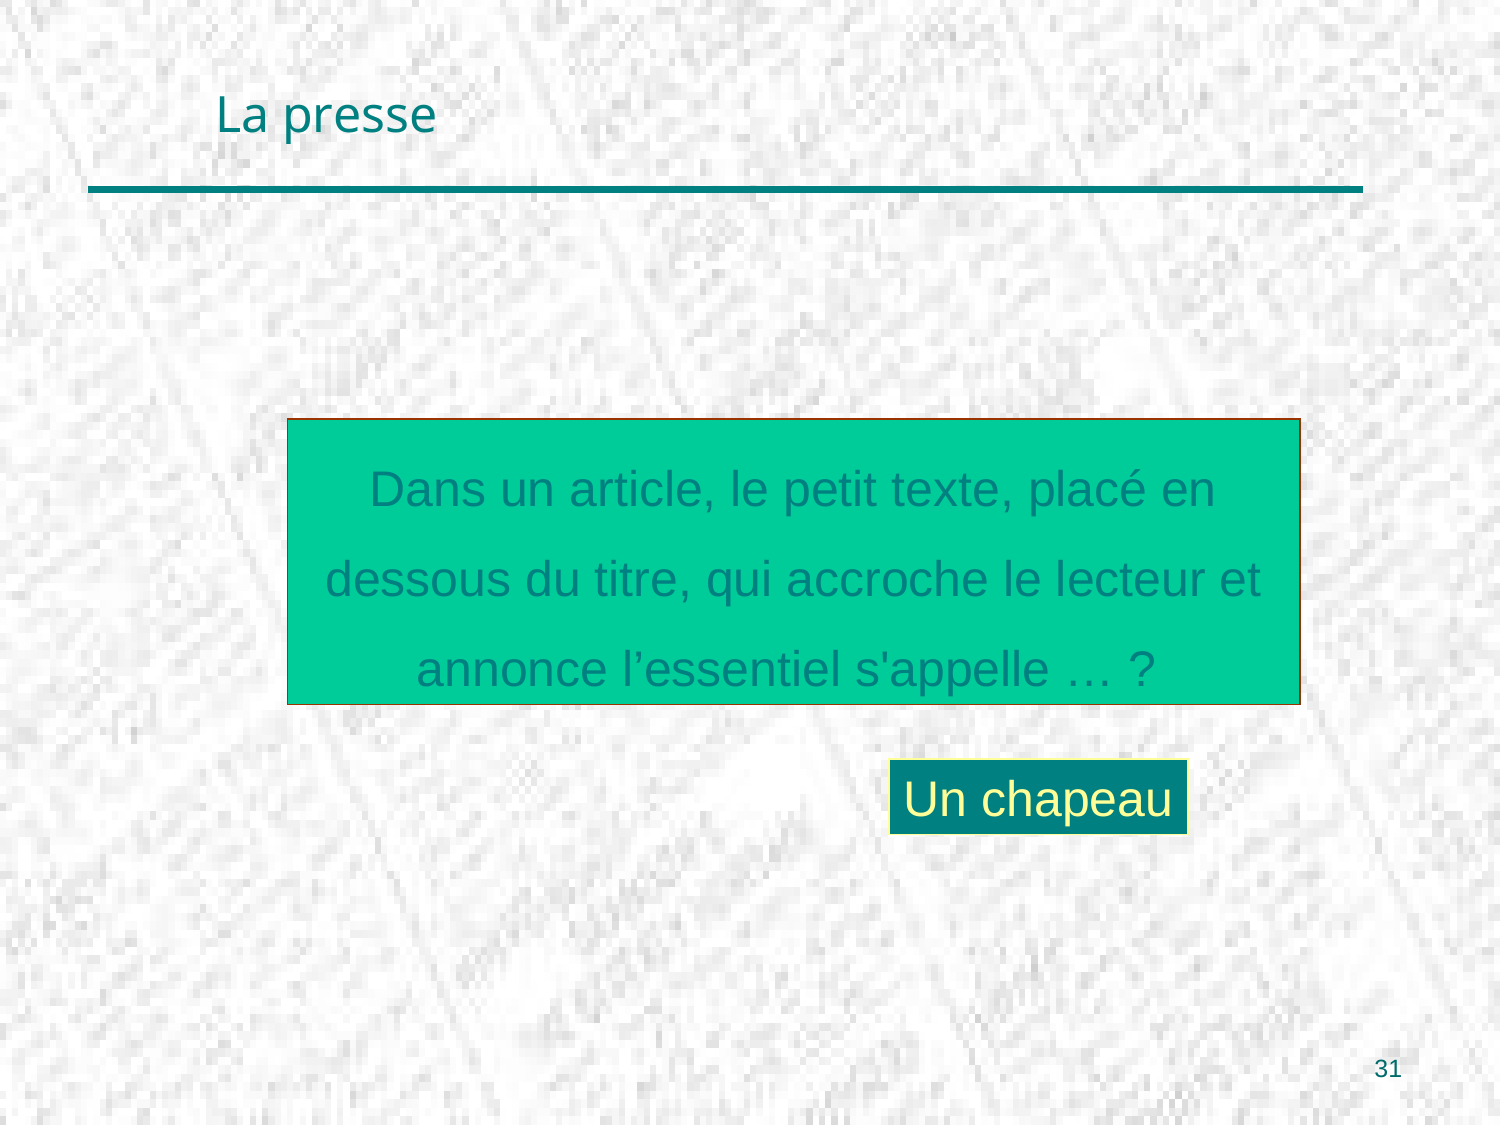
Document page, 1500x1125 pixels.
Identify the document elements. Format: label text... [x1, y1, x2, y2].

text_box Un chapeau [888, 759, 1188, 835]
picture [0, 0, 1500, 1125]
text_box Dans un article, le petit texte, placé en dessous du titre, qui accroche le lecteur et annonce l’essentiel s'appelle … ? [287, 419, 1300, 705]
text_box La presse [200, 74, 454, 151]
